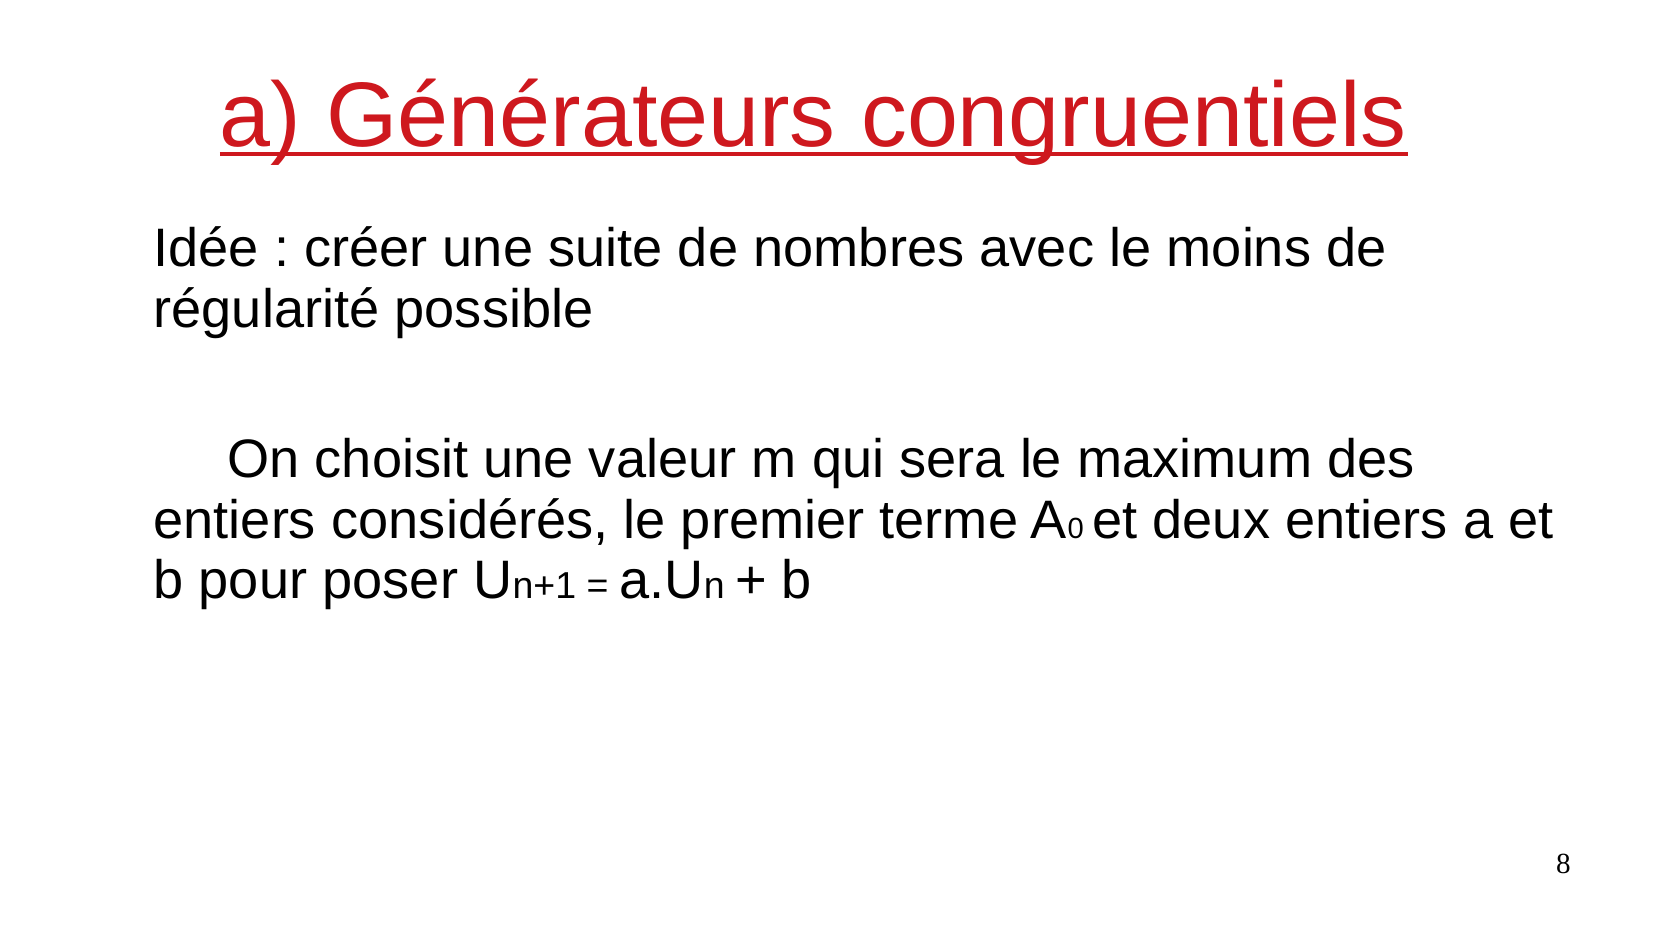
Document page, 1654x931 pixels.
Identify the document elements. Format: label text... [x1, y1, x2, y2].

title a) Générateurs congruentiels [82, 37, 1571, 193]
list Idée : créer une suite de nombres avec le moins de régularité possible On choisit une valeur m qui sera le maximum des entiers considérés, le premier terme A0 et deux entiers a et b pour poser Un+1 = a.Un + b [82, 217, 1571, 758]
